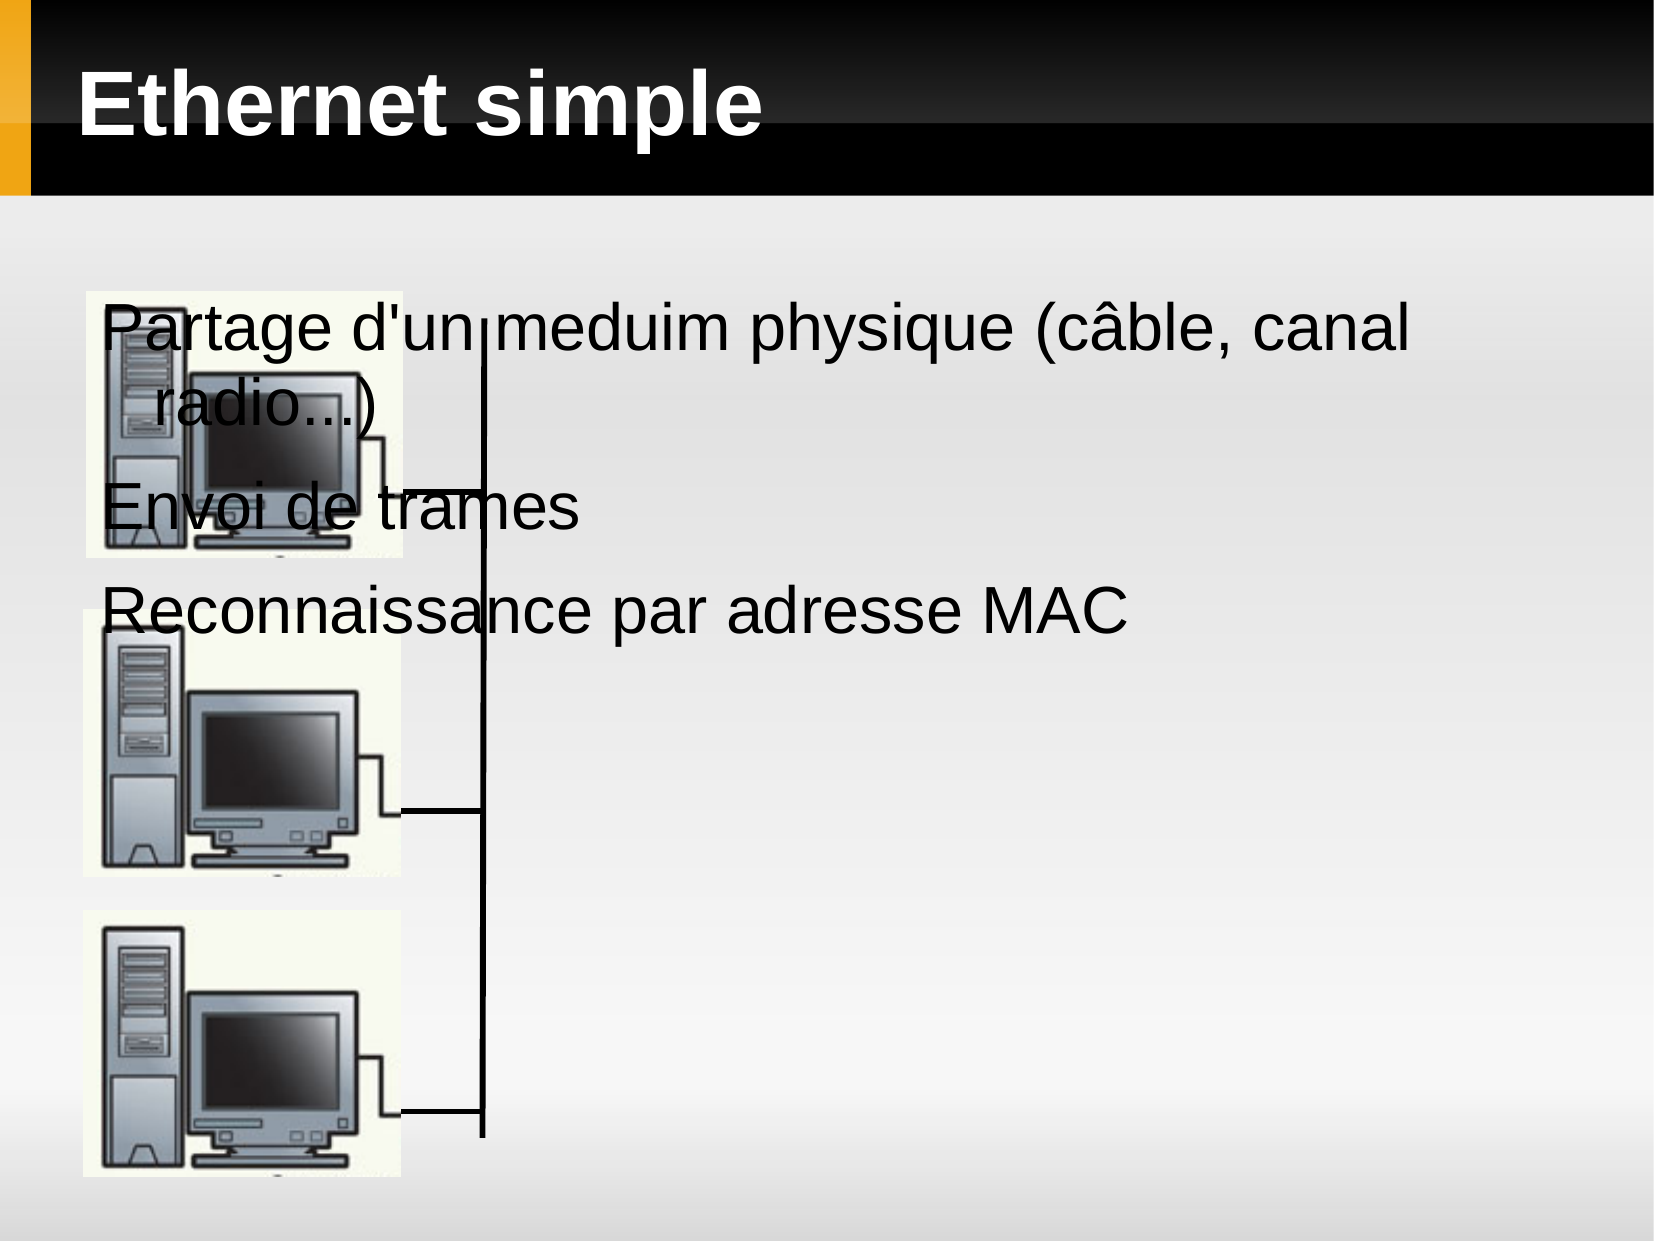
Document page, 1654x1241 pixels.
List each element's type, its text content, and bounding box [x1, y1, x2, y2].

list Partage d'un meduim physique (câble, canal radio...) Envoi de trames Reconnaissance par adresse MAC [845, 290, 1572, 1109]
title Ethernet simple [76, 0, 1565, 208]
picture [0, 0, 1654, 1241]
